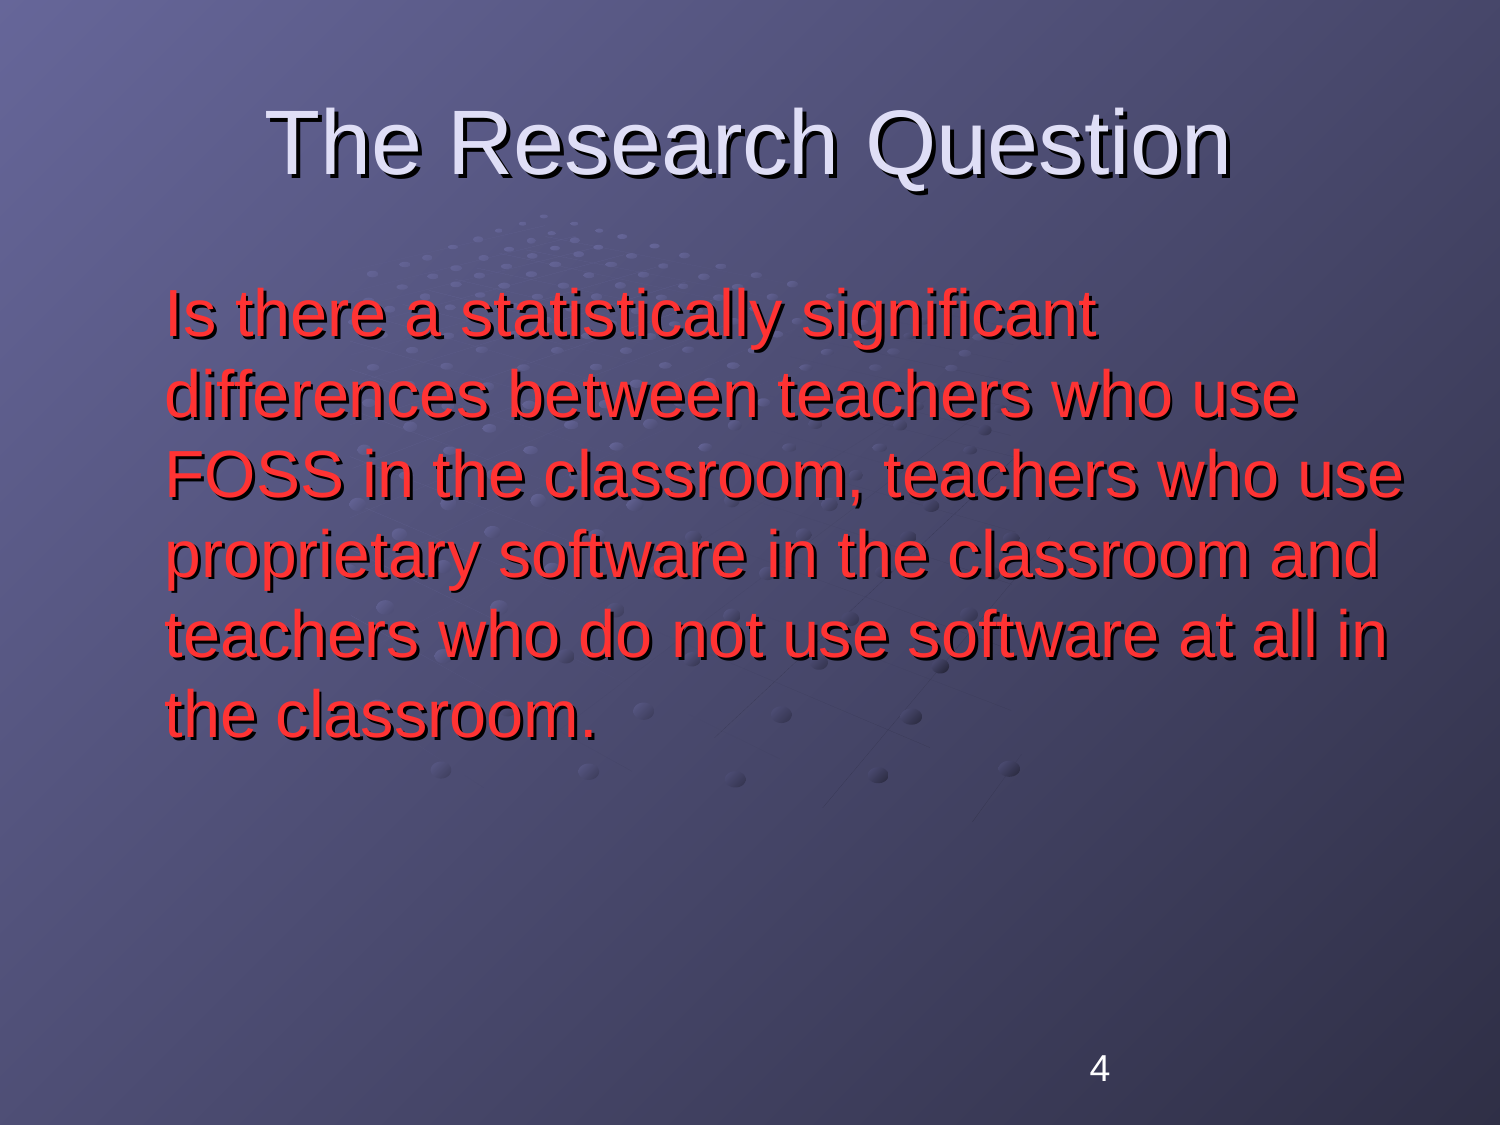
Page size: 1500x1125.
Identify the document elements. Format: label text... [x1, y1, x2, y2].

list Is there a statistically significant differences between teachers who use FOSS in the classroom, teachers who use proprietary software in the classroom and teachers who do not use software at all in the classroom. [75, 262, 1423, 1004]
title The Research Question [75, 45, 1423, 231]
